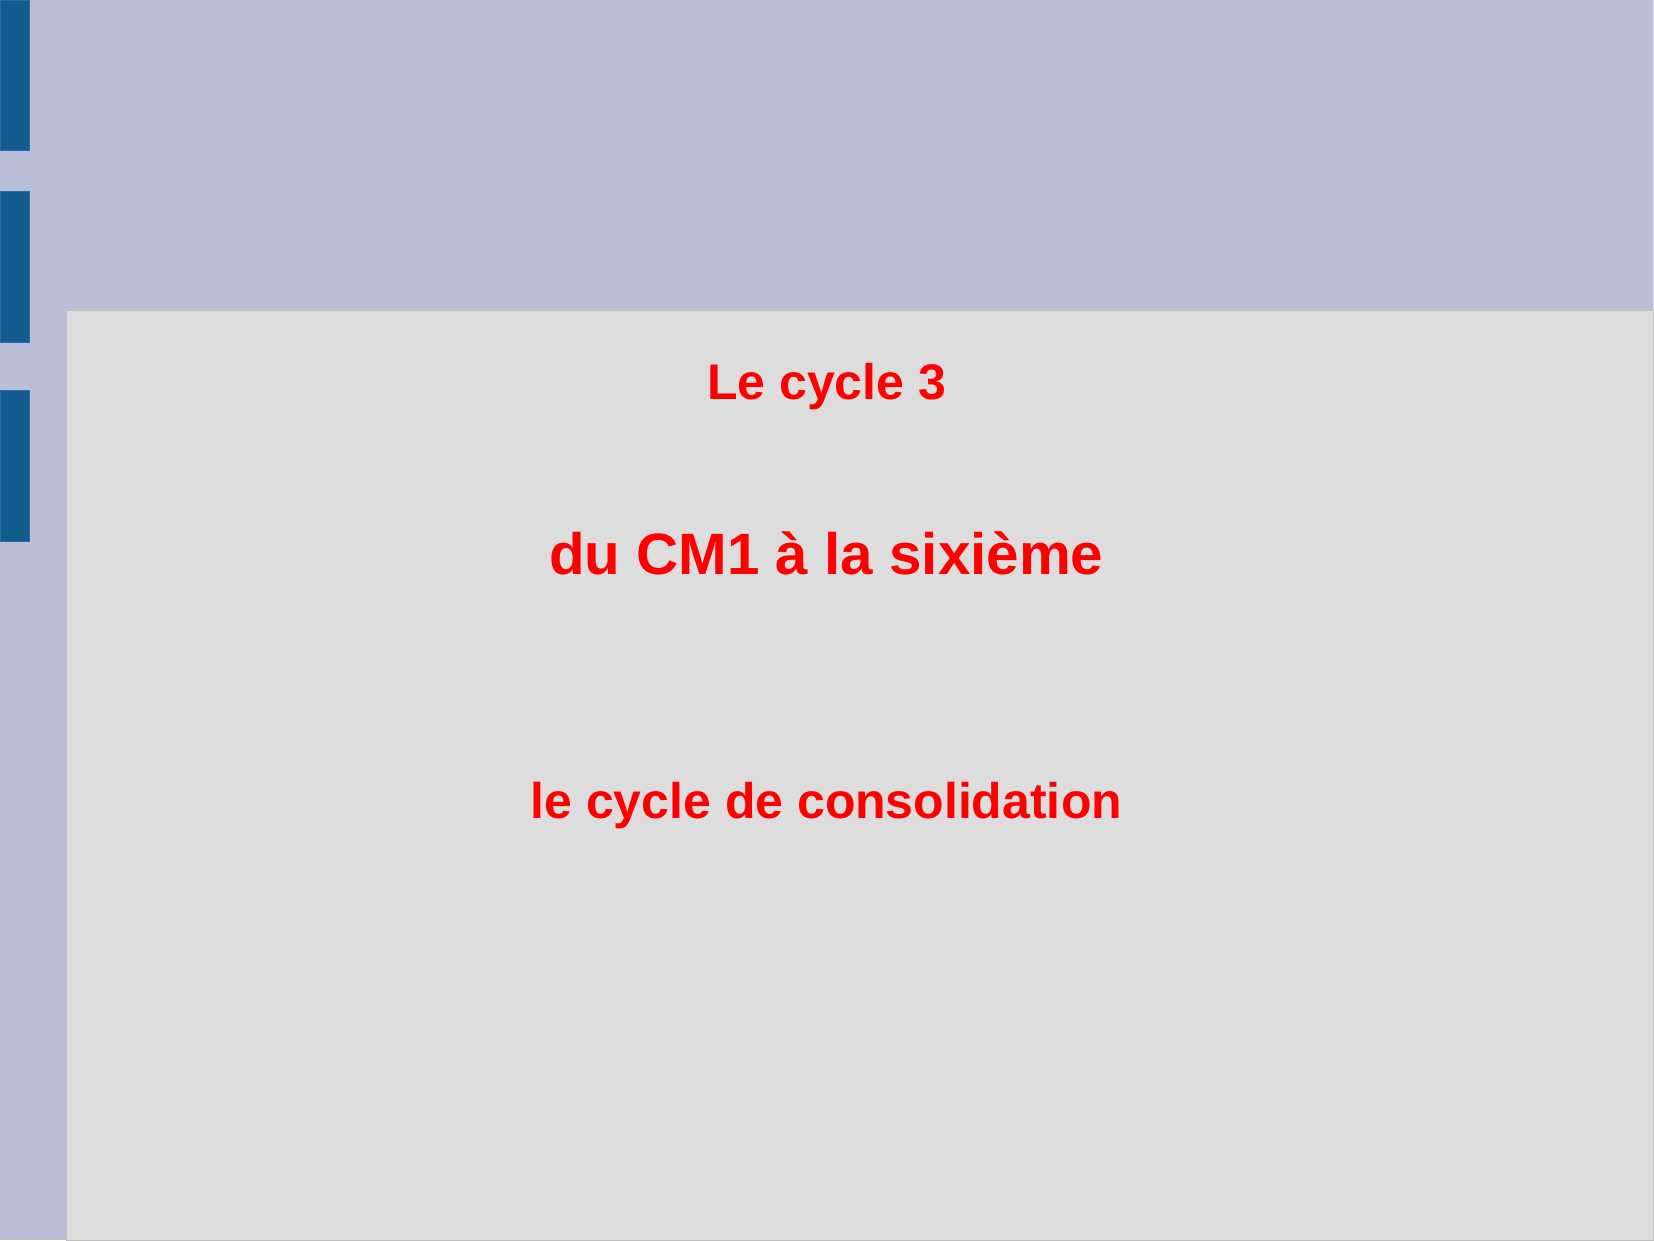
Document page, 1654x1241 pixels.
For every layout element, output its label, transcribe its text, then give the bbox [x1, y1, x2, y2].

title Le cycle 3 du CM1 à la sixième le cycle de consolidation [82, 49, 1571, 1134]
